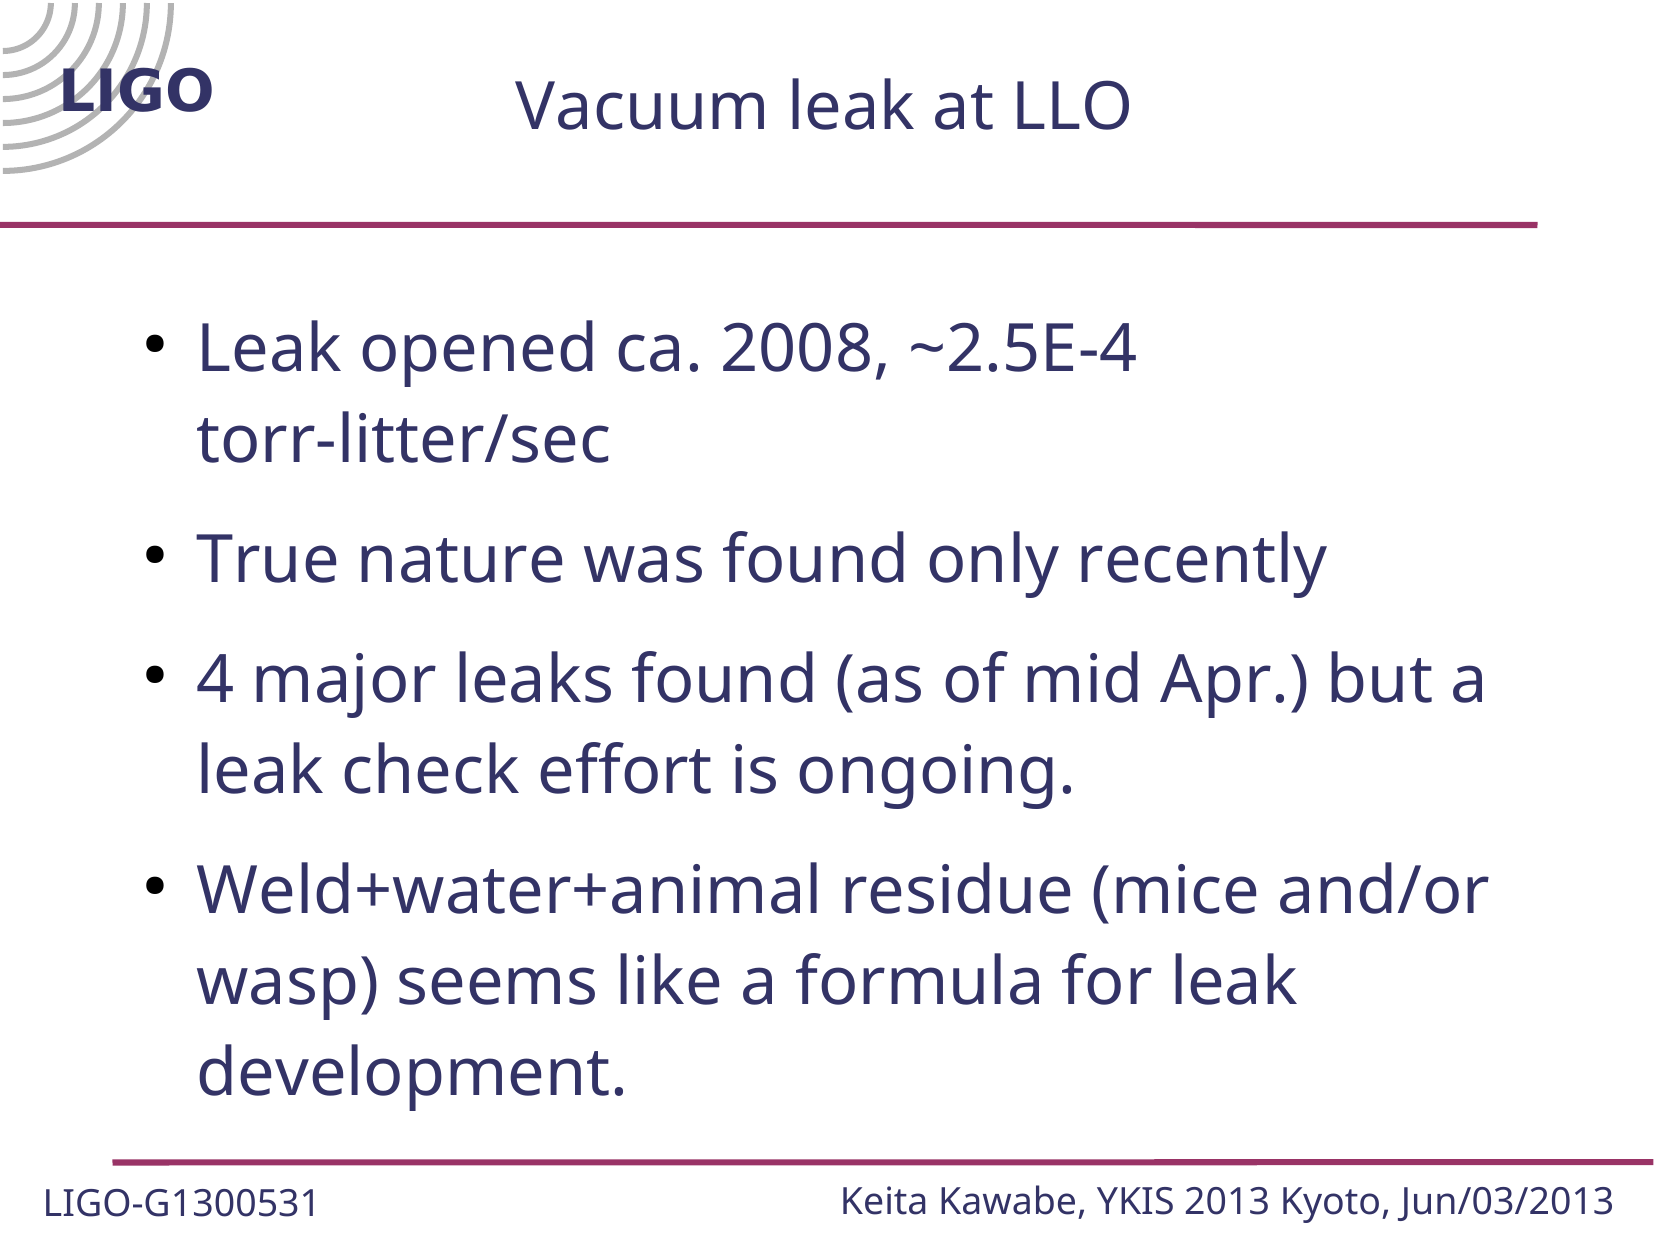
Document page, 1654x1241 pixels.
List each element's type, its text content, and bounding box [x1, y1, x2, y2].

list Leak opened ca. 2008, ~2.5E-4 torr-litter/sec True nature was found only recently 4 major leaks found (as of mid Apr.) but a leak check effort is ongoing. Weld+water+animal residue (mice and/or wasp) seems like a formula for leak development. [125, 300, 1538, 1020]
title Vacuum leak at LLO [187, 0, 1463, 208]
